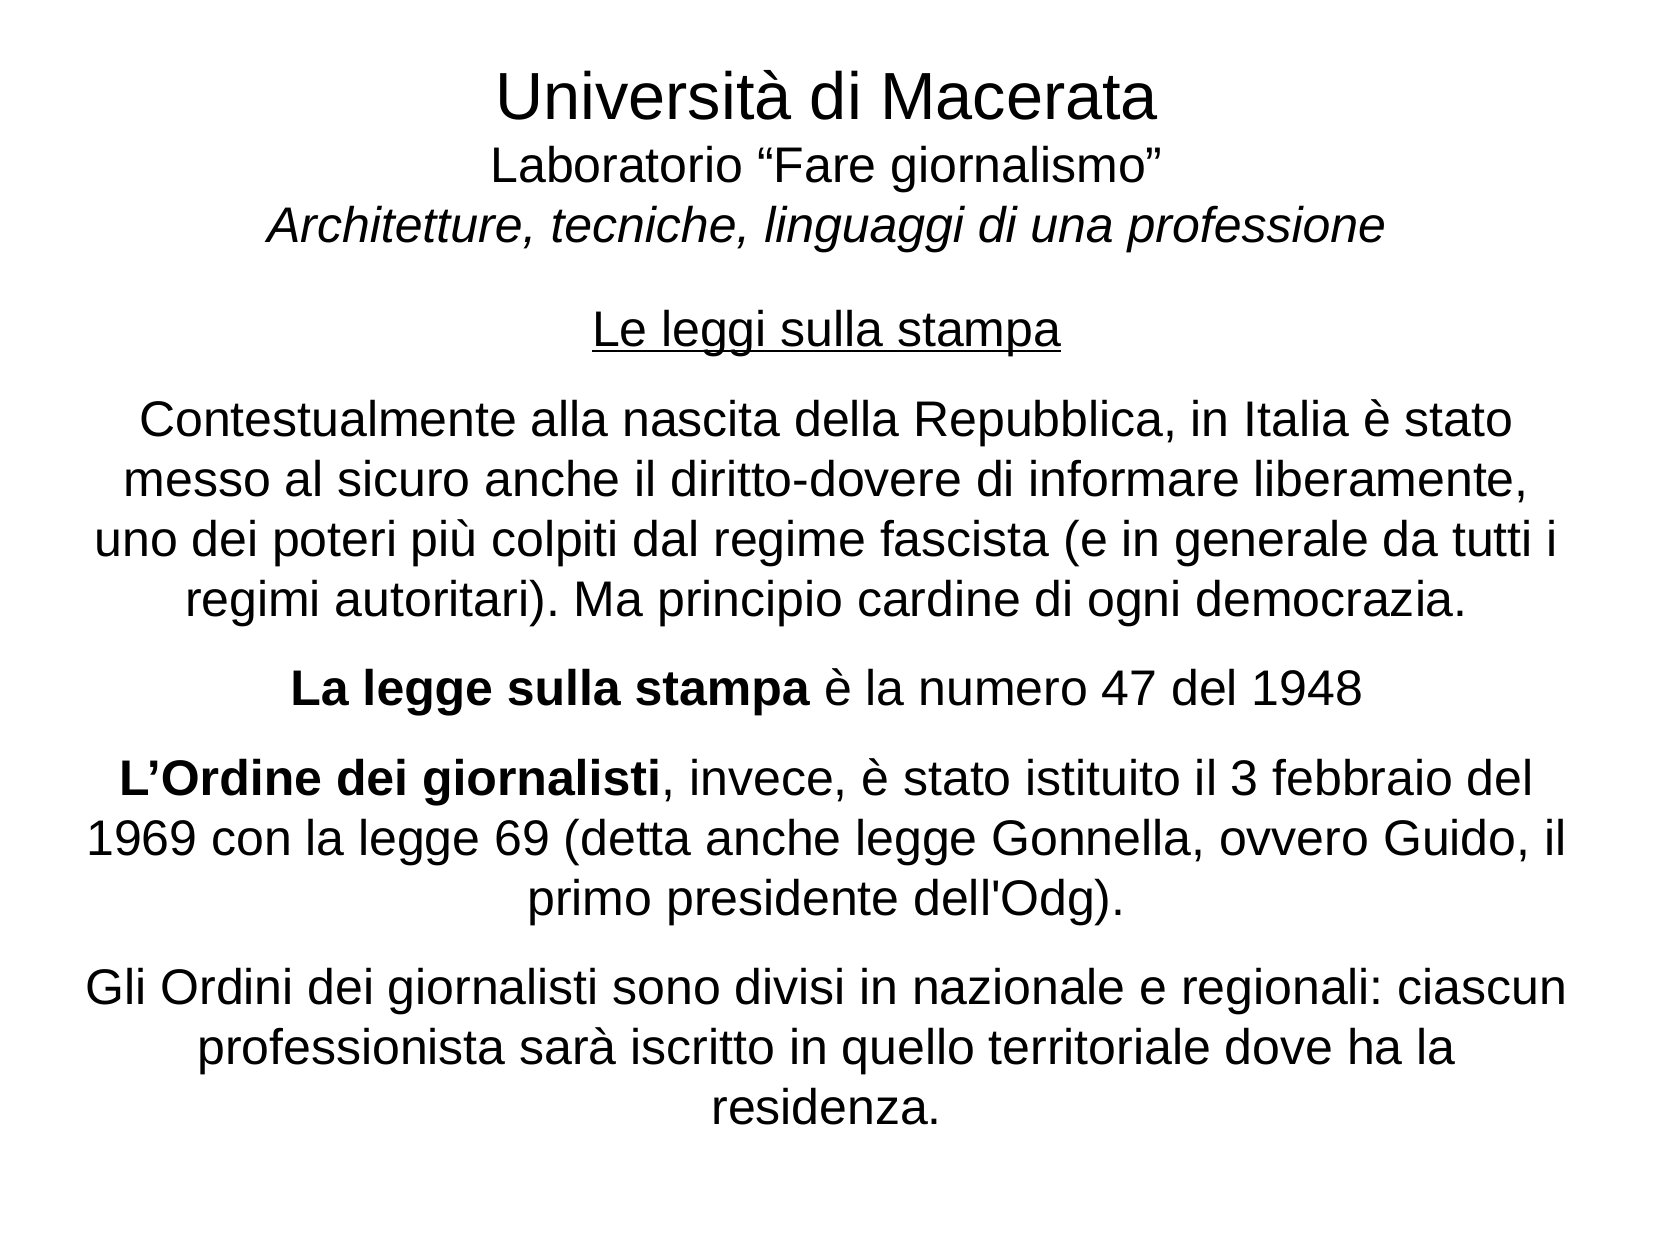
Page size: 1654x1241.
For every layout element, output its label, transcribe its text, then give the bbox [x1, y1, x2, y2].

subtitle Le leggi sulla stampa Contestualmente alla nascita della Repubblica, in Italia è stato messo al sicuro anche il diritto-dovere di informare liberamente, uno dei poteri più colpiti dal regime fascista (e in generale da tutti i regimi autoritari). Ma principio cardine di ogni democrazia. La legge sulla stampa è la numero 47 del 1948 L’Ordine dei giornalisti, invece, è stato istituito il 3 febbraio del 1969 con la legge 69 (detta anche legge Gonnella, ovvero Guido, il primo presidente dell'Odg). Gli Ordini dei giornalisti sono divisi in nazionale e regionali: ciascun professionista sarà iscritto in quello territoriale dove ha la residenza. [82, 291, 1571, 1235]
title Università di Macerata Laboratorio “Fare giornalismo” Architetture, tecniche, linguaggi di una professione [82, 49, 1571, 257]
